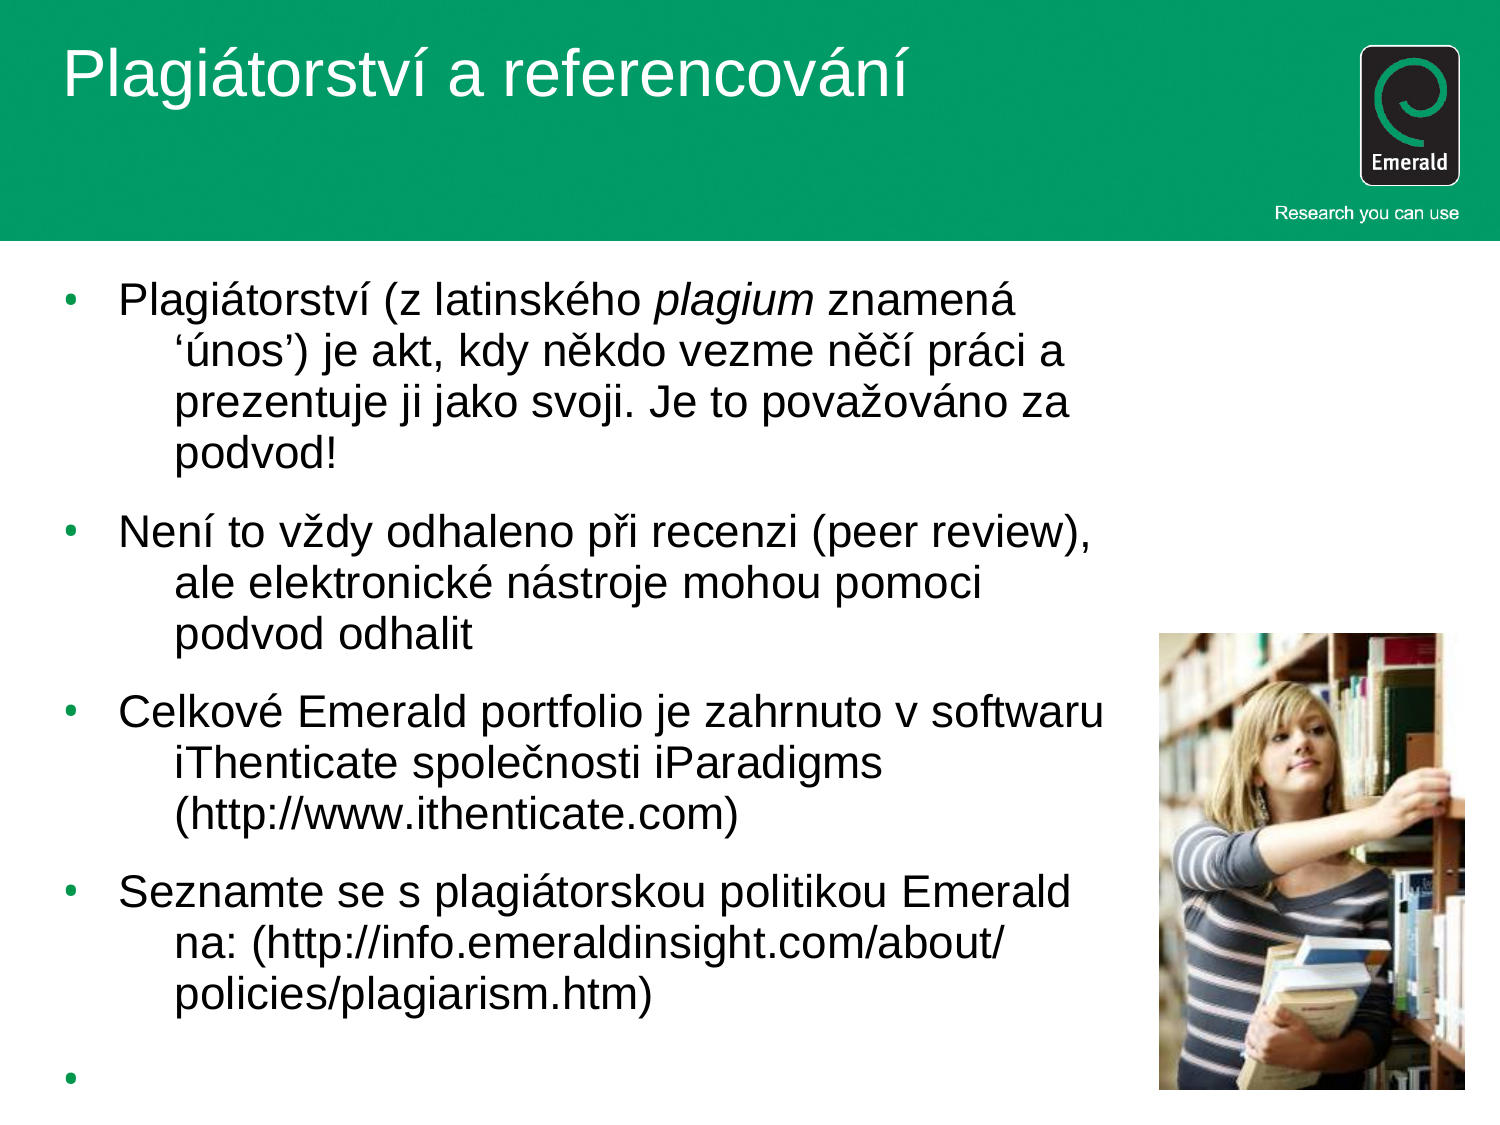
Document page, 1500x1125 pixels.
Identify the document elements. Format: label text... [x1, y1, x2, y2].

picture [1159, 633, 1465, 1090]
title Plagiátorství a referencování [62, 38, 1250, 220]
list Plagiátorství (z latinského plagium znamená ‘únos’) je akt, kdy někdo vezme něčí práci a prezentuje ji jako svoji. Je to považováno za podvod! Není to vždy odhaleno při recenzi (peer review), ale elektronické nástroje mohou pomoci podvod odhalit Celkové Emerald portfolio je zahrnuto v softwaru iThenticate společnosti iParadigms (http://www.ithenticate.com) Seznamte se s plagiátorskou politikou Emerald na: (http://info.emeraldinsight.com/about/ policies/plagiarism.htm) [62, 275, 1117, 1047]
